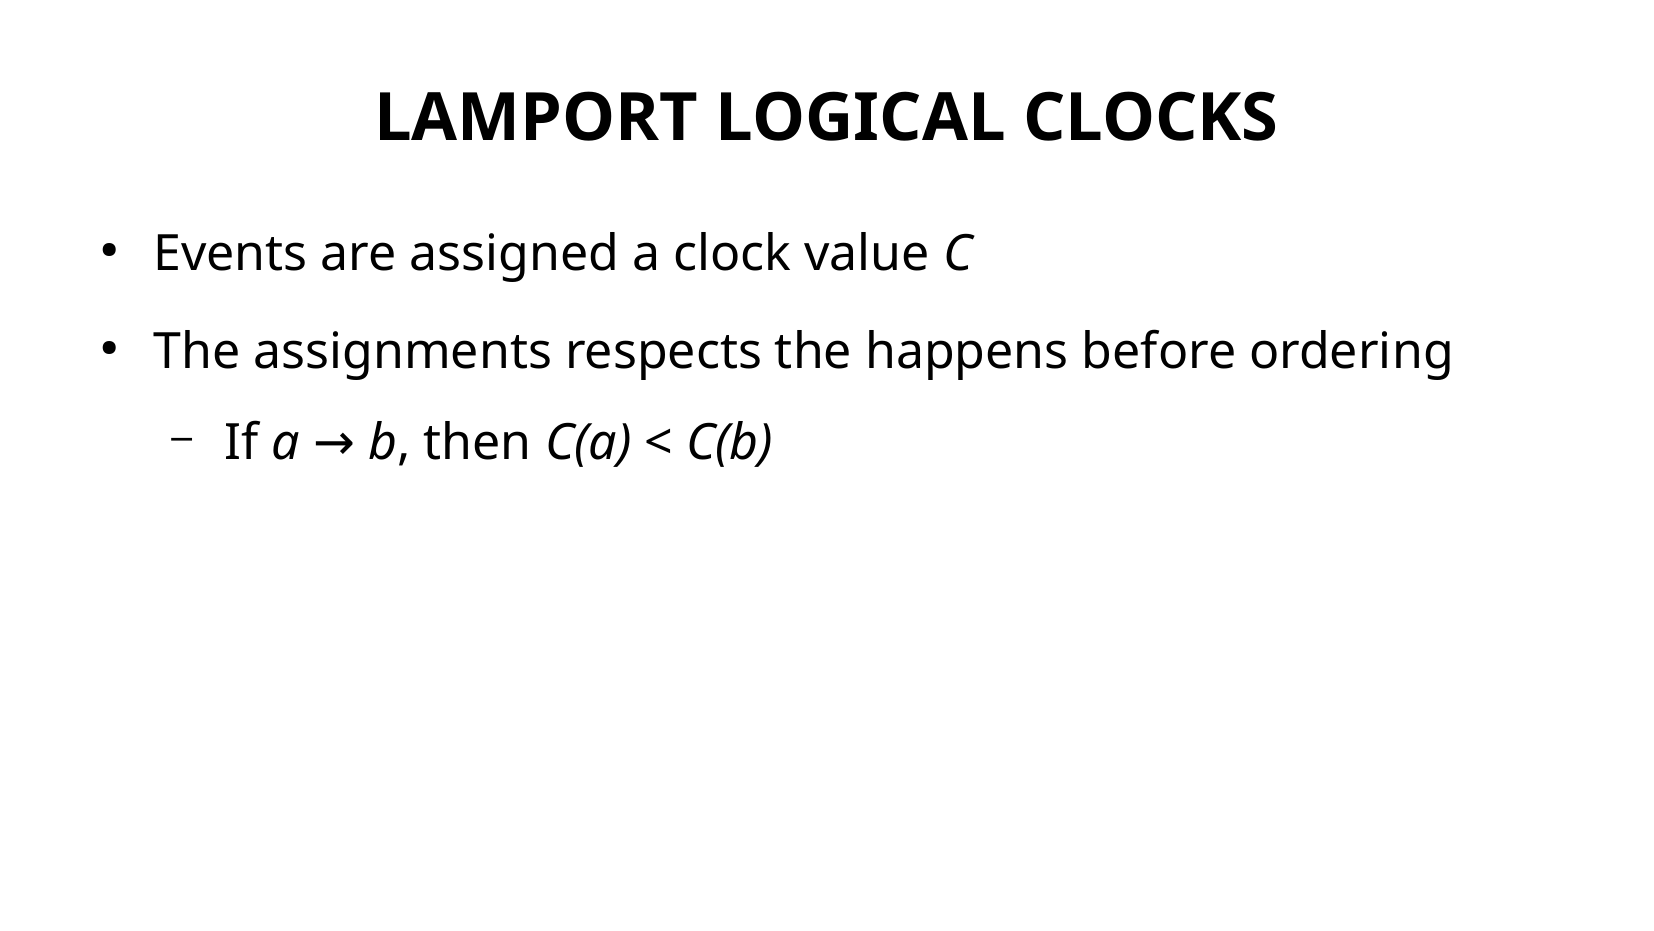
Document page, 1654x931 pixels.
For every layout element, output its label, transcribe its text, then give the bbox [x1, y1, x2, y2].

title LAMPORT LOGICAL CLOCKS [82, 36, 1571, 193]
list Events are assigned a clock value C The assignments respects the happens before ordering If a → b, then C(a) < C(b) [82, 217, 1571, 757]
